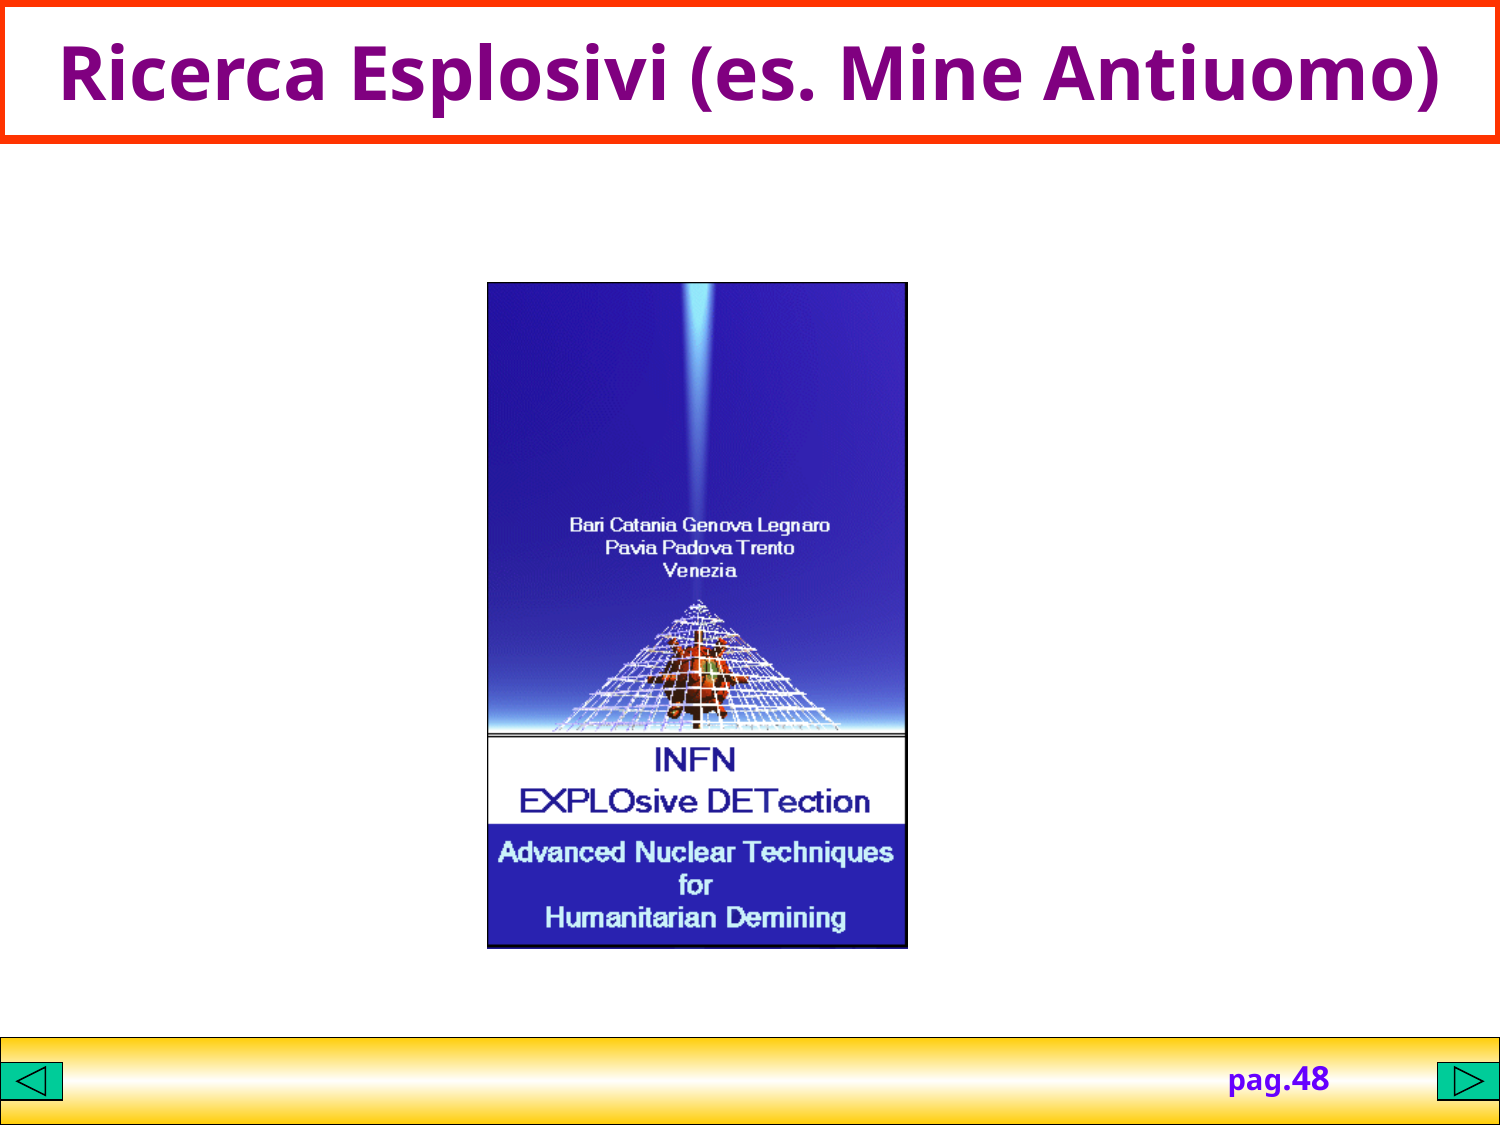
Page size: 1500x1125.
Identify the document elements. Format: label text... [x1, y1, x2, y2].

title Ricerca Esplosivi (es. Mine Antiuomo) [0, 2, 1500, 140]
picture [487, 282, 908, 949]
